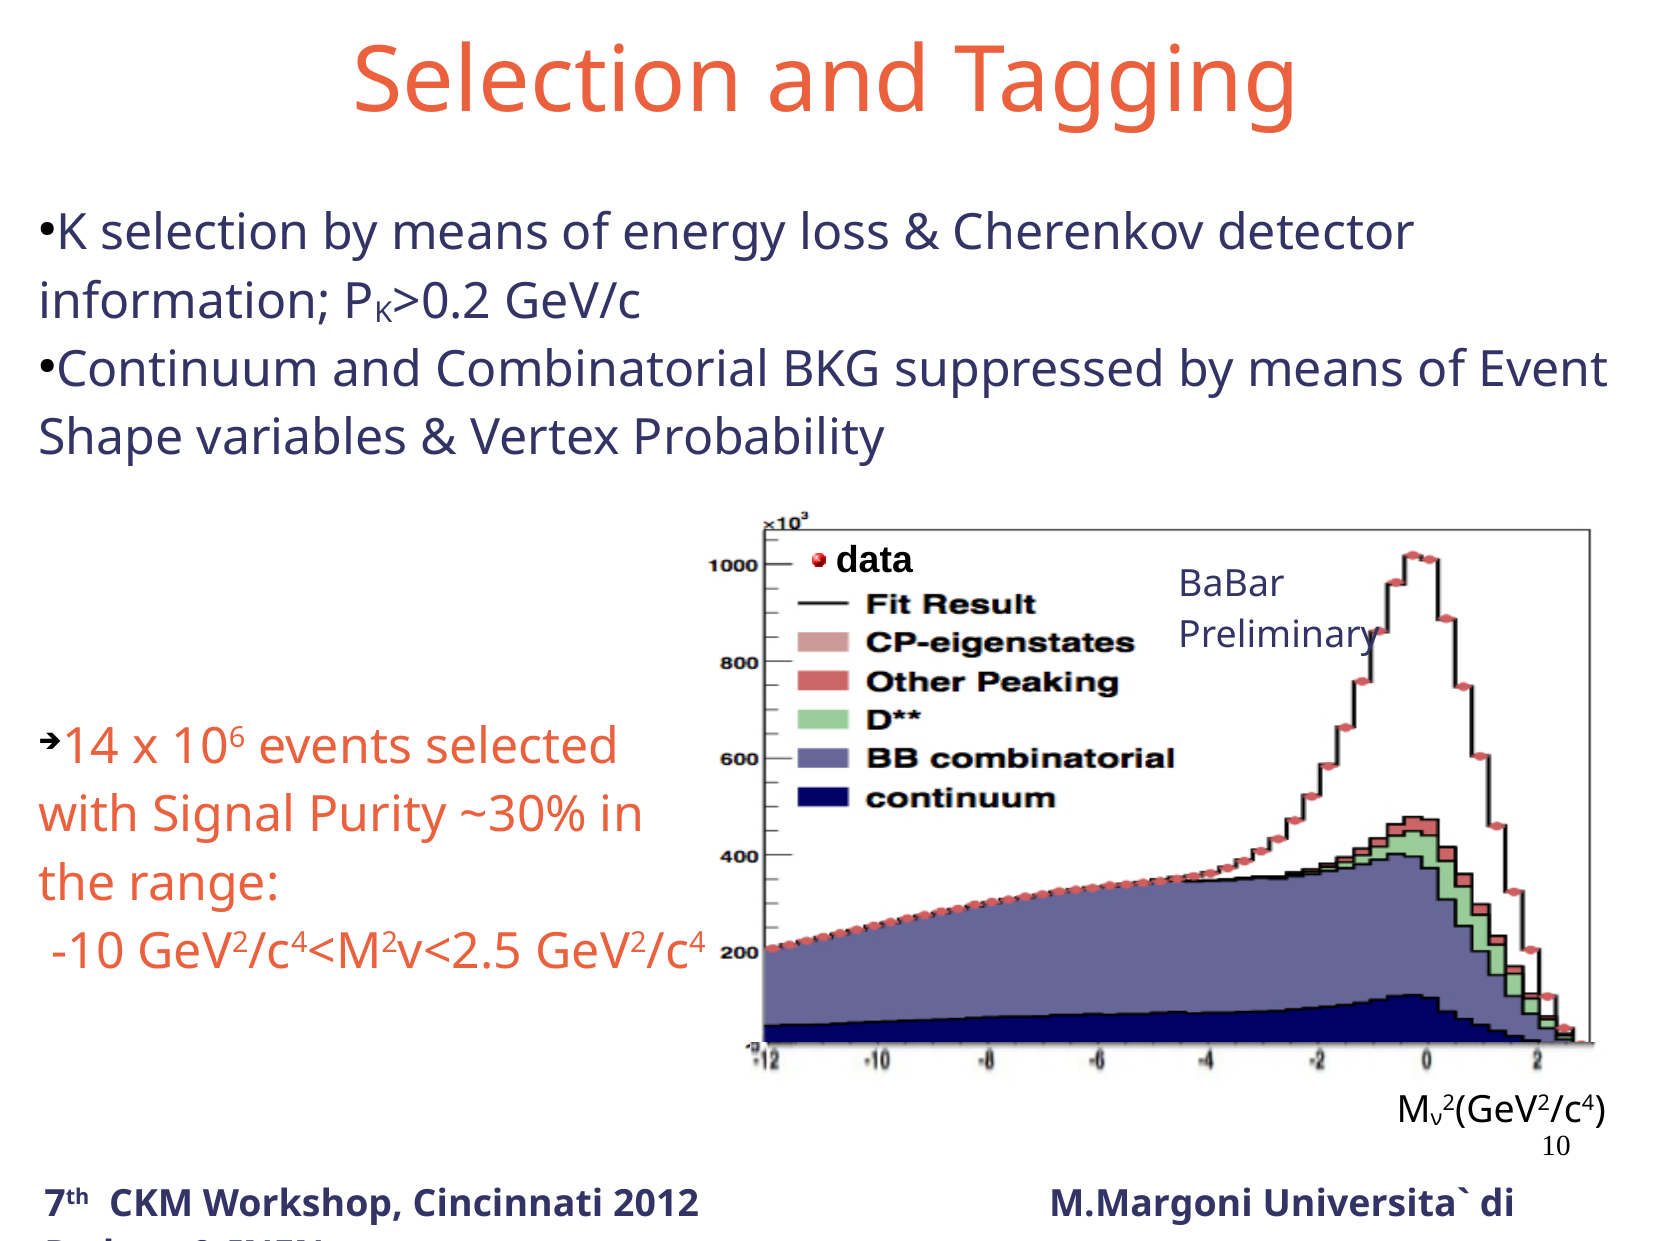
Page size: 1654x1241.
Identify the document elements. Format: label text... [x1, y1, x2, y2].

text_box BaBar Preliminary [1163, 549, 1400, 680]
text_box 7th CKM Workshop, Cincinnati 2012 M.Margoni Universita` di Padova & INFN [29, 1169, 1625, 1241]
title Selection and Tagging [82, 0, 1571, 173]
text_box Mν2(GeV2/c4) [1381, 1074, 1648, 1155]
picture [673, 501, 1625, 1093]
text_box 14 x 106 events selected with Signal Purity ~30% in the range: -10 GeV2/c4<M2v<2.5 GeV2/c4 [23, 702, 721, 1069]
text_box K selection by means of energy loss & Cherenkov detector information; PK>0.2 GeV/c Continuum and Combinatorial BKG suppressed by means of Event Shape variables & Vertex Probability [23, 188, 1654, 811]
text_box data [797, 531, 1123, 589]
